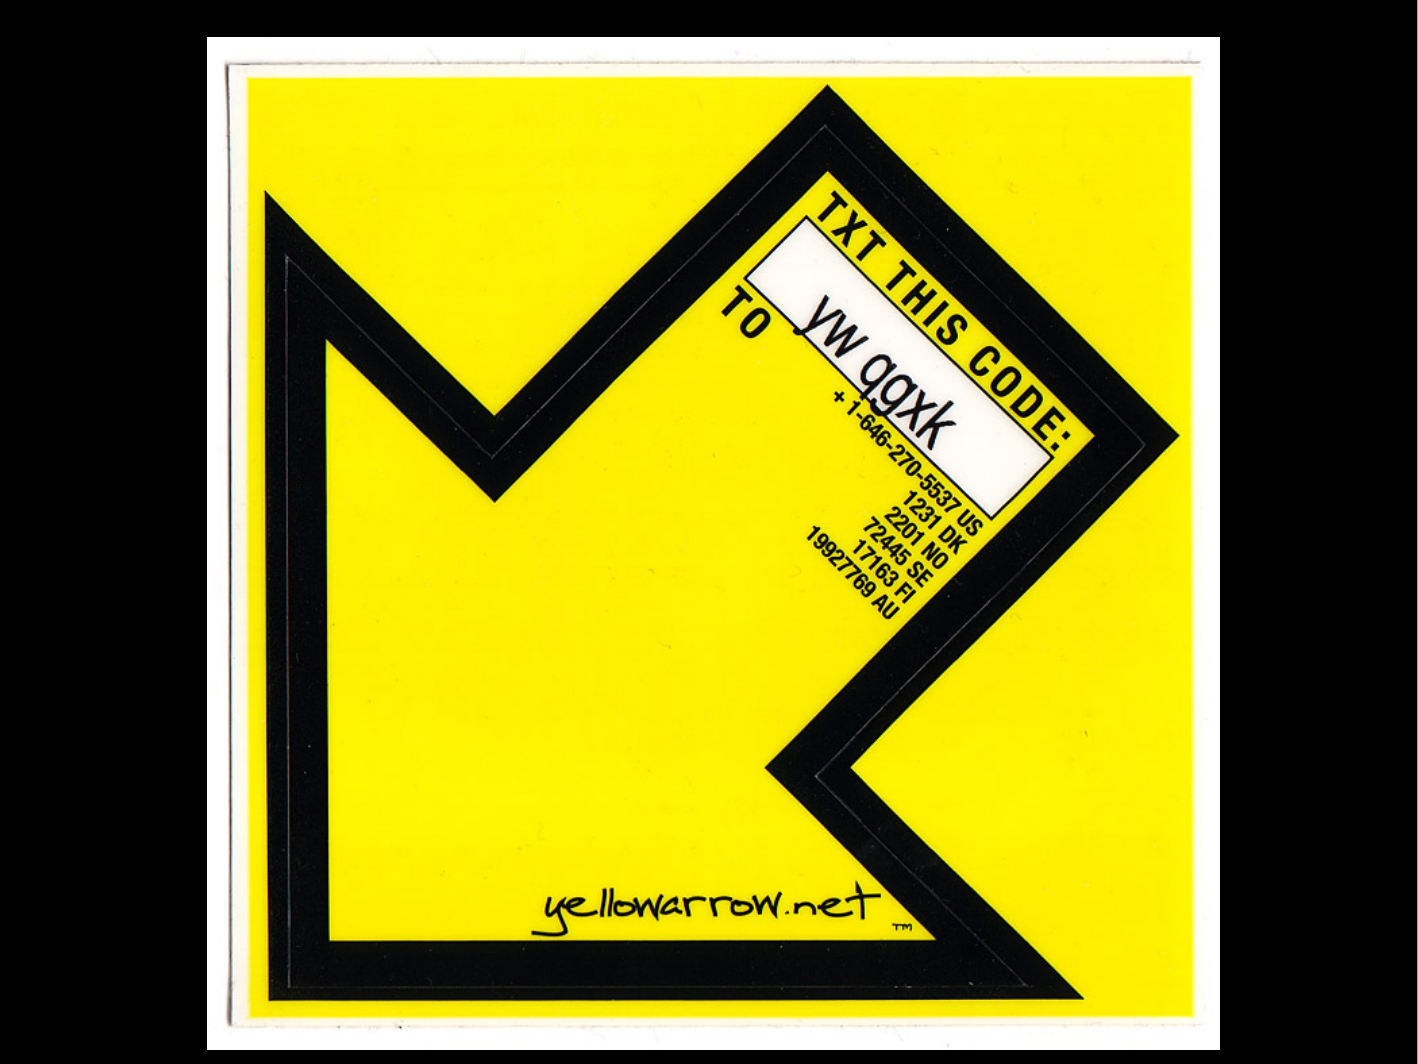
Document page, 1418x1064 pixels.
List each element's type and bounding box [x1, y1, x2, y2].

picture [207, 37, 1220, 1051]
